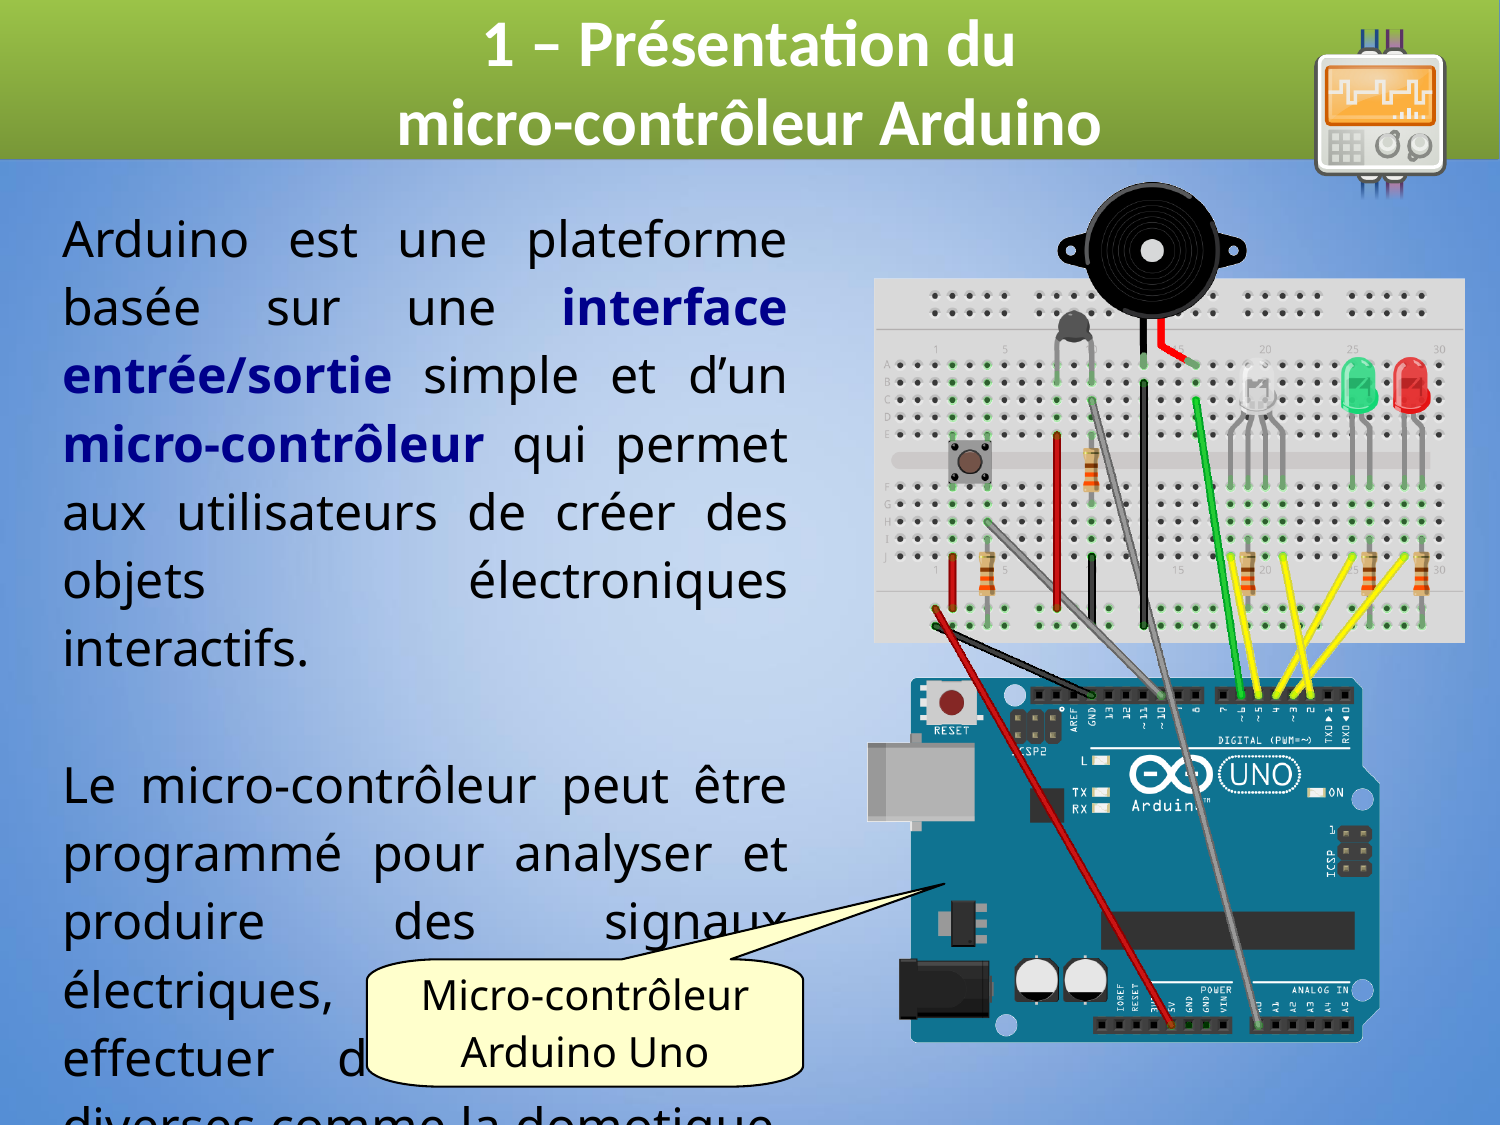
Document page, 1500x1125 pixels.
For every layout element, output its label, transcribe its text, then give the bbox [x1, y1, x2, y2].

picture [70, 1120, 83, 1125]
picture [754, 1120, 766, 1125]
picture [0, 29, 1500, 1125]
picture [426, 1120, 438, 1125]
picture [333, 1120, 345, 1125]
picture [350, 1120, 362, 1125]
picture [585, 1120, 597, 1125]
picture [602, 1120, 614, 1125]
picture [139, 1120, 151, 1125]
picture [692, 1120, 705, 1125]
picture [212, 1120, 224, 1125]
picture [302, 1120, 316, 1125]
picture [397, 1120, 409, 1125]
picture [523, 1120, 536, 1125]
text_box 1 – Présentation du micro-contrôleur Arduino [0, 0, 1500, 159]
text_box Micro-contrôleur Arduino Uno [366, 883, 945, 1087]
picture [631, 1120, 645, 1125]
picture [380, 1120, 392, 1125]
text_box Arduino est une plateforme basée sur une interface entrée/sortie simple et d’un micro-contrôleur qui permet aux utilisateurs de créer des objets électroniques interactifs. Le micro-contrôleur peut être programmé pour analyser et produire des signaux électriques, de manière à effectuer des tâches très diverses comme la domotique, le pilotage d'un robot, de l'informatique embarquée, ... [47, 196, 804, 912]
picture [554, 1120, 568, 1125]
